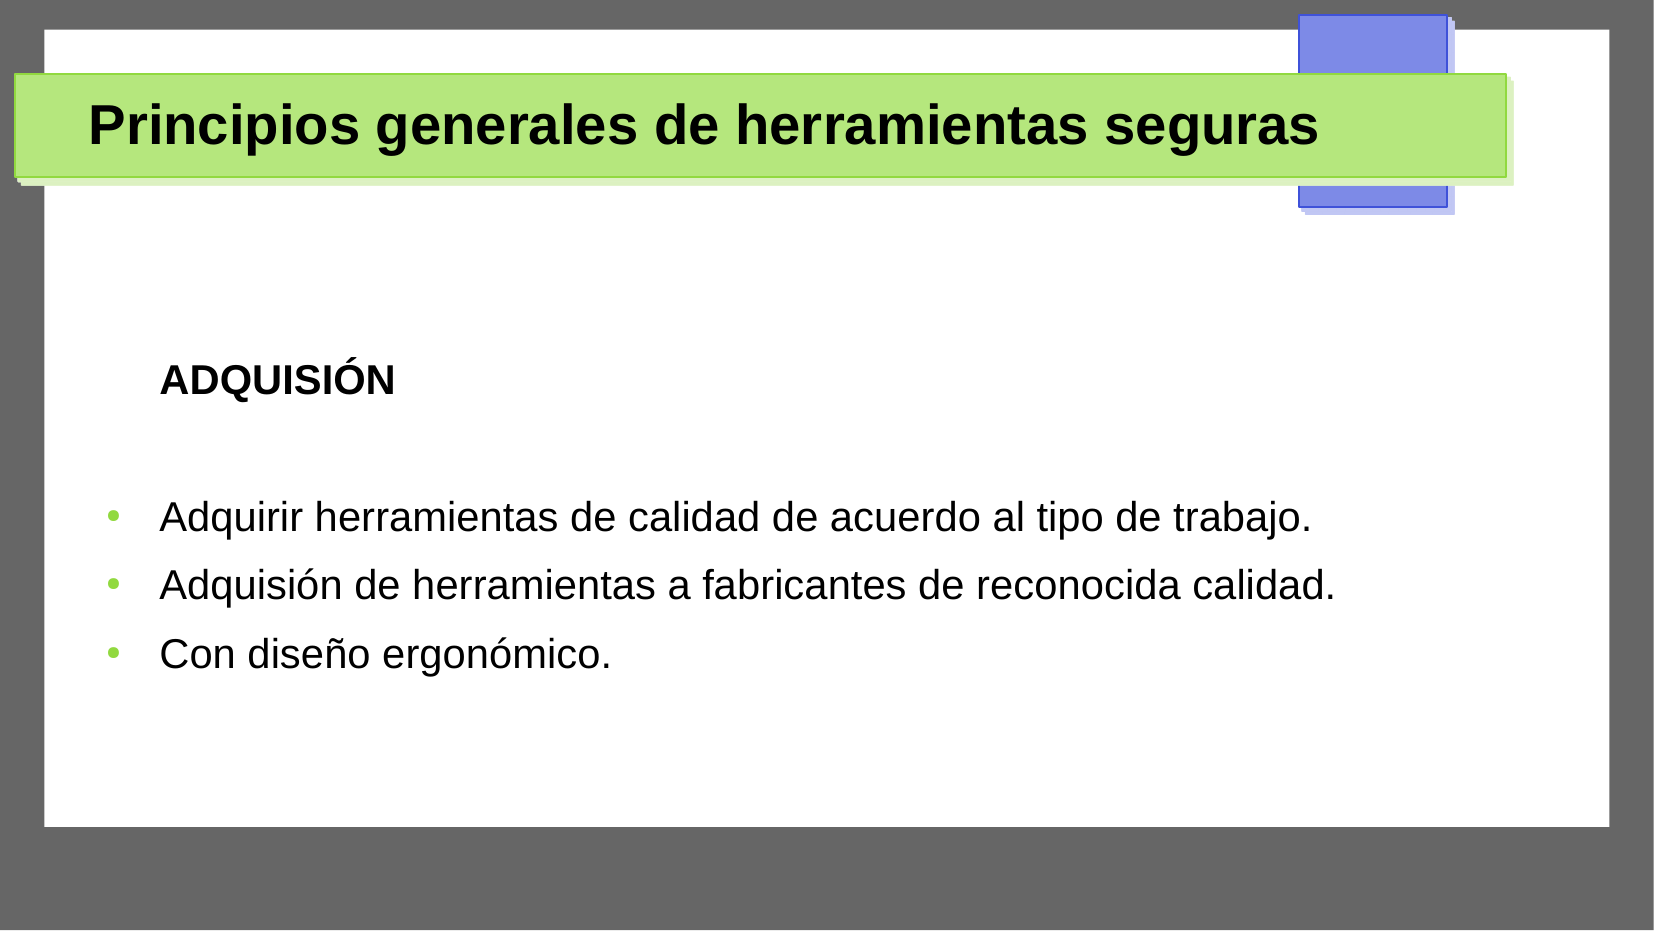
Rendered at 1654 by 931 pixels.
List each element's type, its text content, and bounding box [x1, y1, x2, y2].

title Principios generales de herramientas seguras [88, 73, 1506, 178]
list ADQUISIÓN Adquirir herramientas de calidad de acuerdo al tipo de trabajo. Adquisión de herramientas a fabricantes de reconocida calidad. Con diseño ergonómico. [88, 221, 1565, 813]
